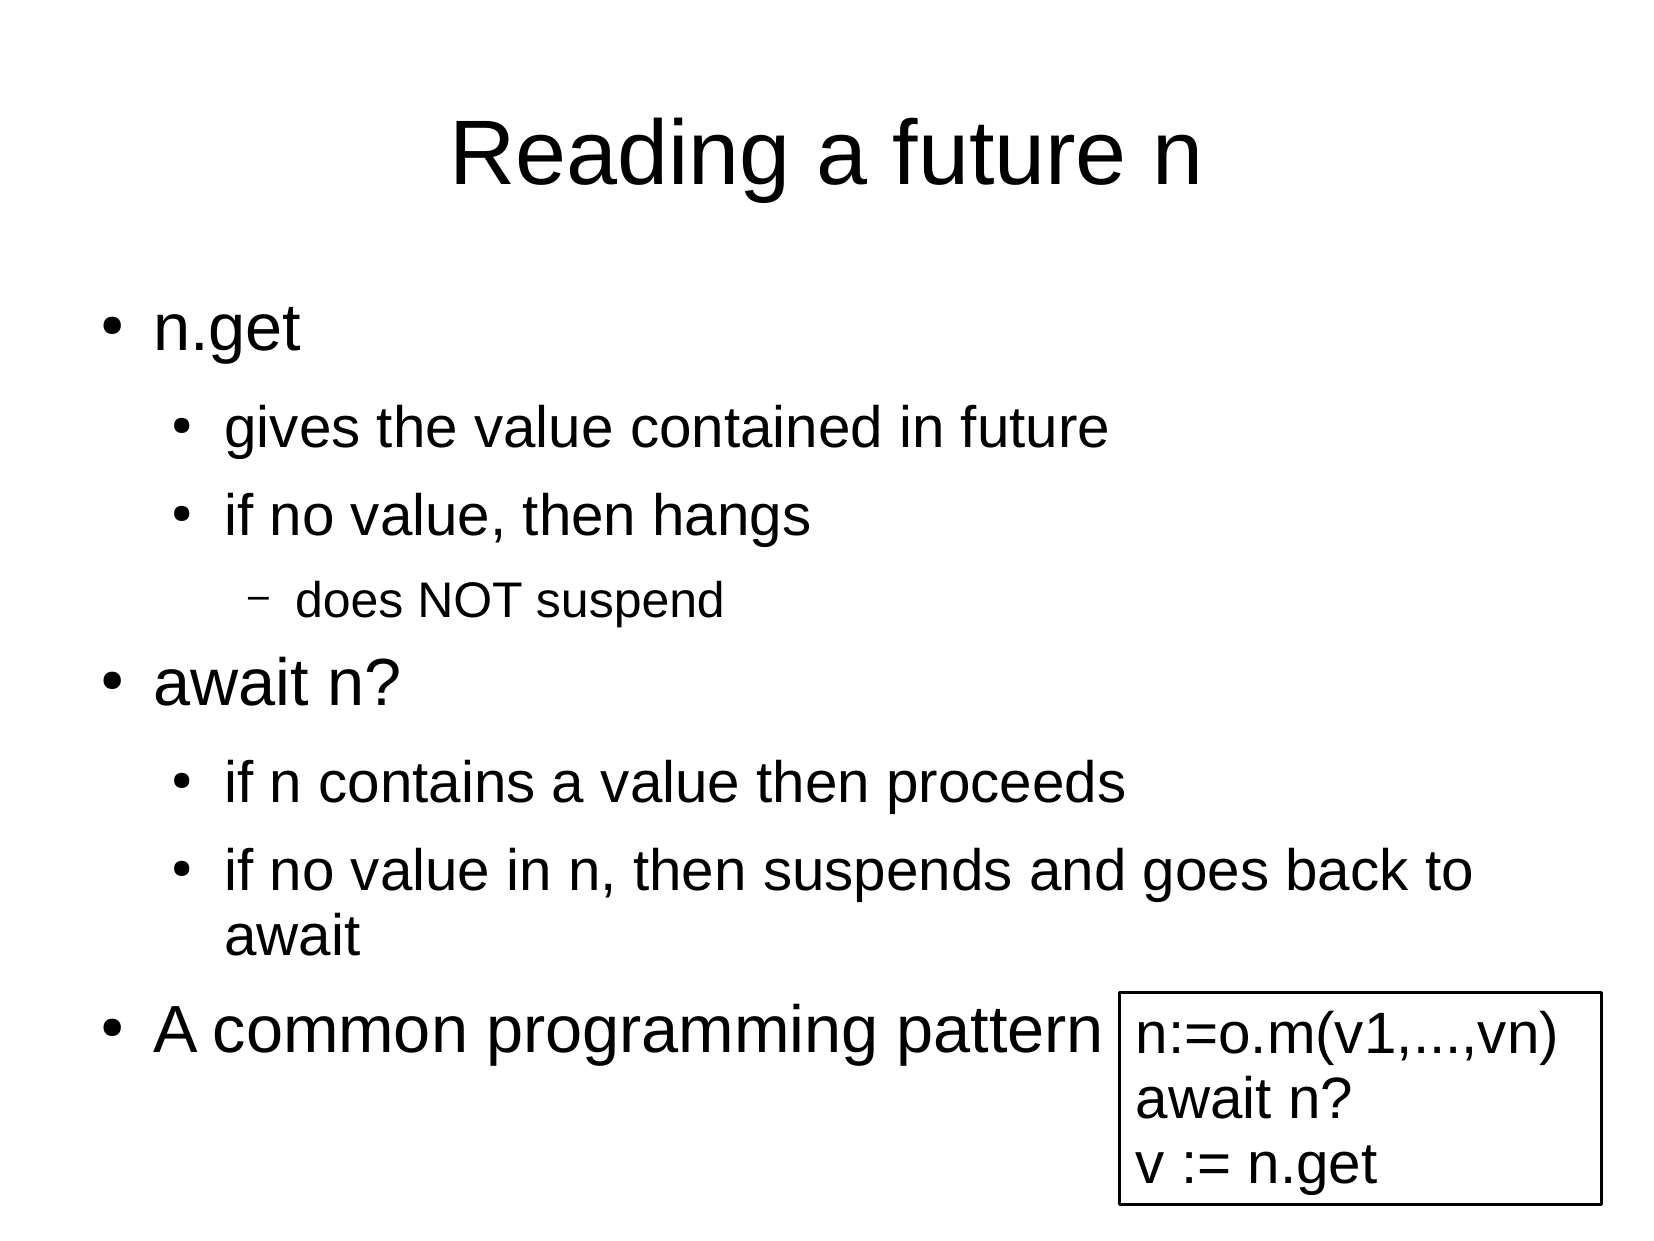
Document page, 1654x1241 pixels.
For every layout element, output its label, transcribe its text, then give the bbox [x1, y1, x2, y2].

list n.get gives the value contained in future if no value, then hangs does NOT suspend await n? if n contains a value then proceeds if no value in n, then suspends and goes back to await A common programming pattern [82, 290, 1571, 1138]
title Reading a future n [82, 49, 1571, 257]
text_box n:=o.m(v1,...,vn) await n? v := n.get [1119, 992, 1602, 1205]
